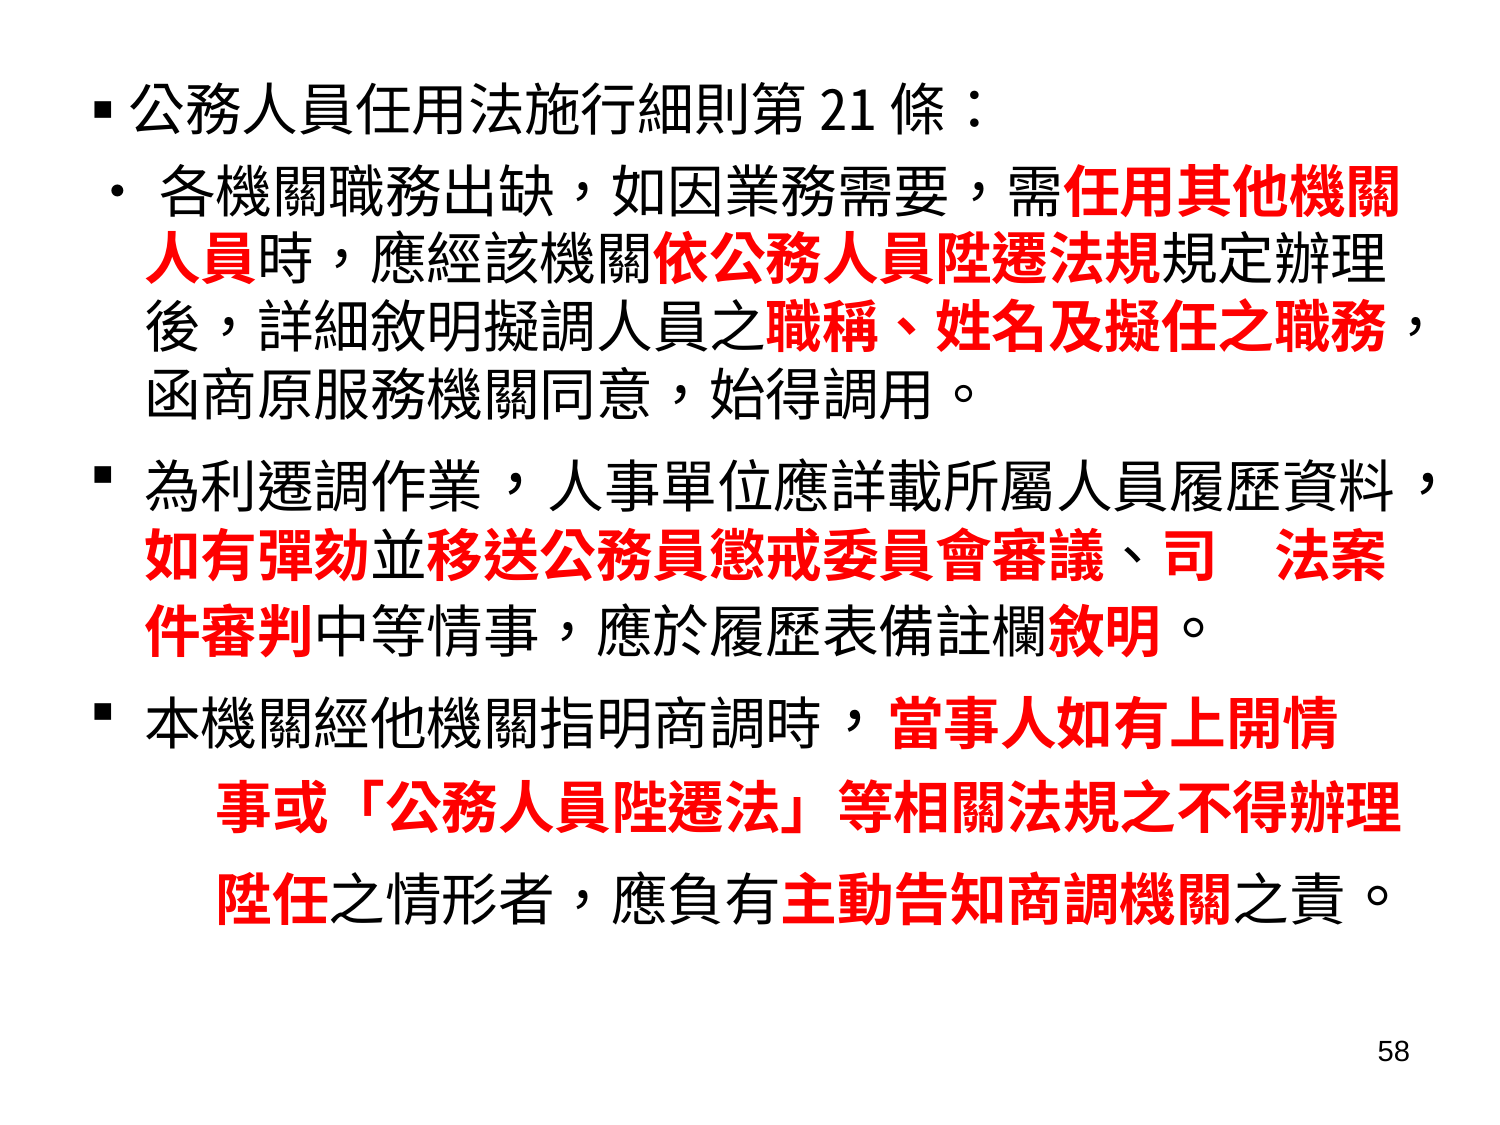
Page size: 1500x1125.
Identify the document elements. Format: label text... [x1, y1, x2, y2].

list 公務人員任用法施行細則第21條： •各機關職務出缺，如因業務需要，需任用其他機關人員時，應經該機關依公務人員陞遷法規規定辦理後，詳細敘明擬調人員之職稱、姓名及擬任之職務，函商原服務機關同意，始得調用。 為利遷調作業，人事單位應詳載所屬人員履歷資料，如有彈劾並移送公務員懲戒委員會審議、司 法案件審判中等情事，應於履歷表備註欄敘明。 本機關經他機關指明商調時，當事人如有上開情 事或「公務人員陛遷法」等相關法規之不得辦理 陞任之情形者，應負有主動告知商調機關之責。 [75, 66, 1426, 1005]
